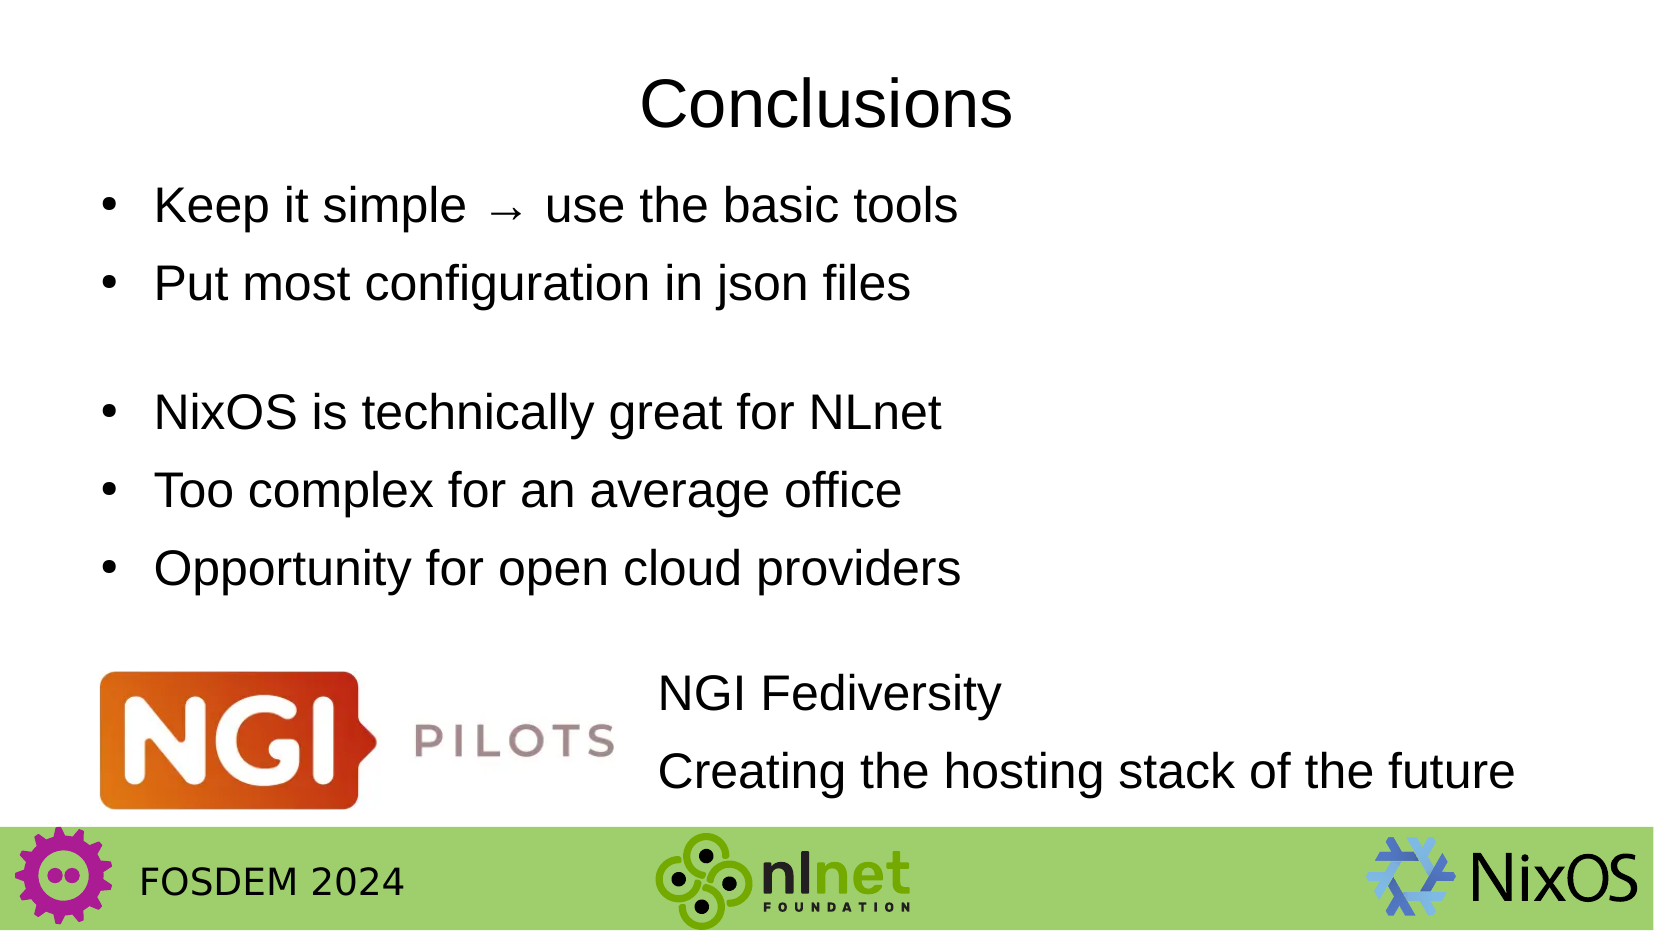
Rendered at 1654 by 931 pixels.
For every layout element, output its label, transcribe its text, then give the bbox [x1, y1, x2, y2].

picture [99, 671, 614, 810]
list NGI Fediversity Creating the hosting stack of the future [586, 665, 1654, 846]
list NixOS is technically great for NLnet Too complex for an average office Opportunity for open cloud providers [82, 384, 1571, 698]
list Keep it simple → use the basic tools Put most configuration in json files [82, 177, 1571, 381]
title Conclusions [88, 29, 1565, 177]
